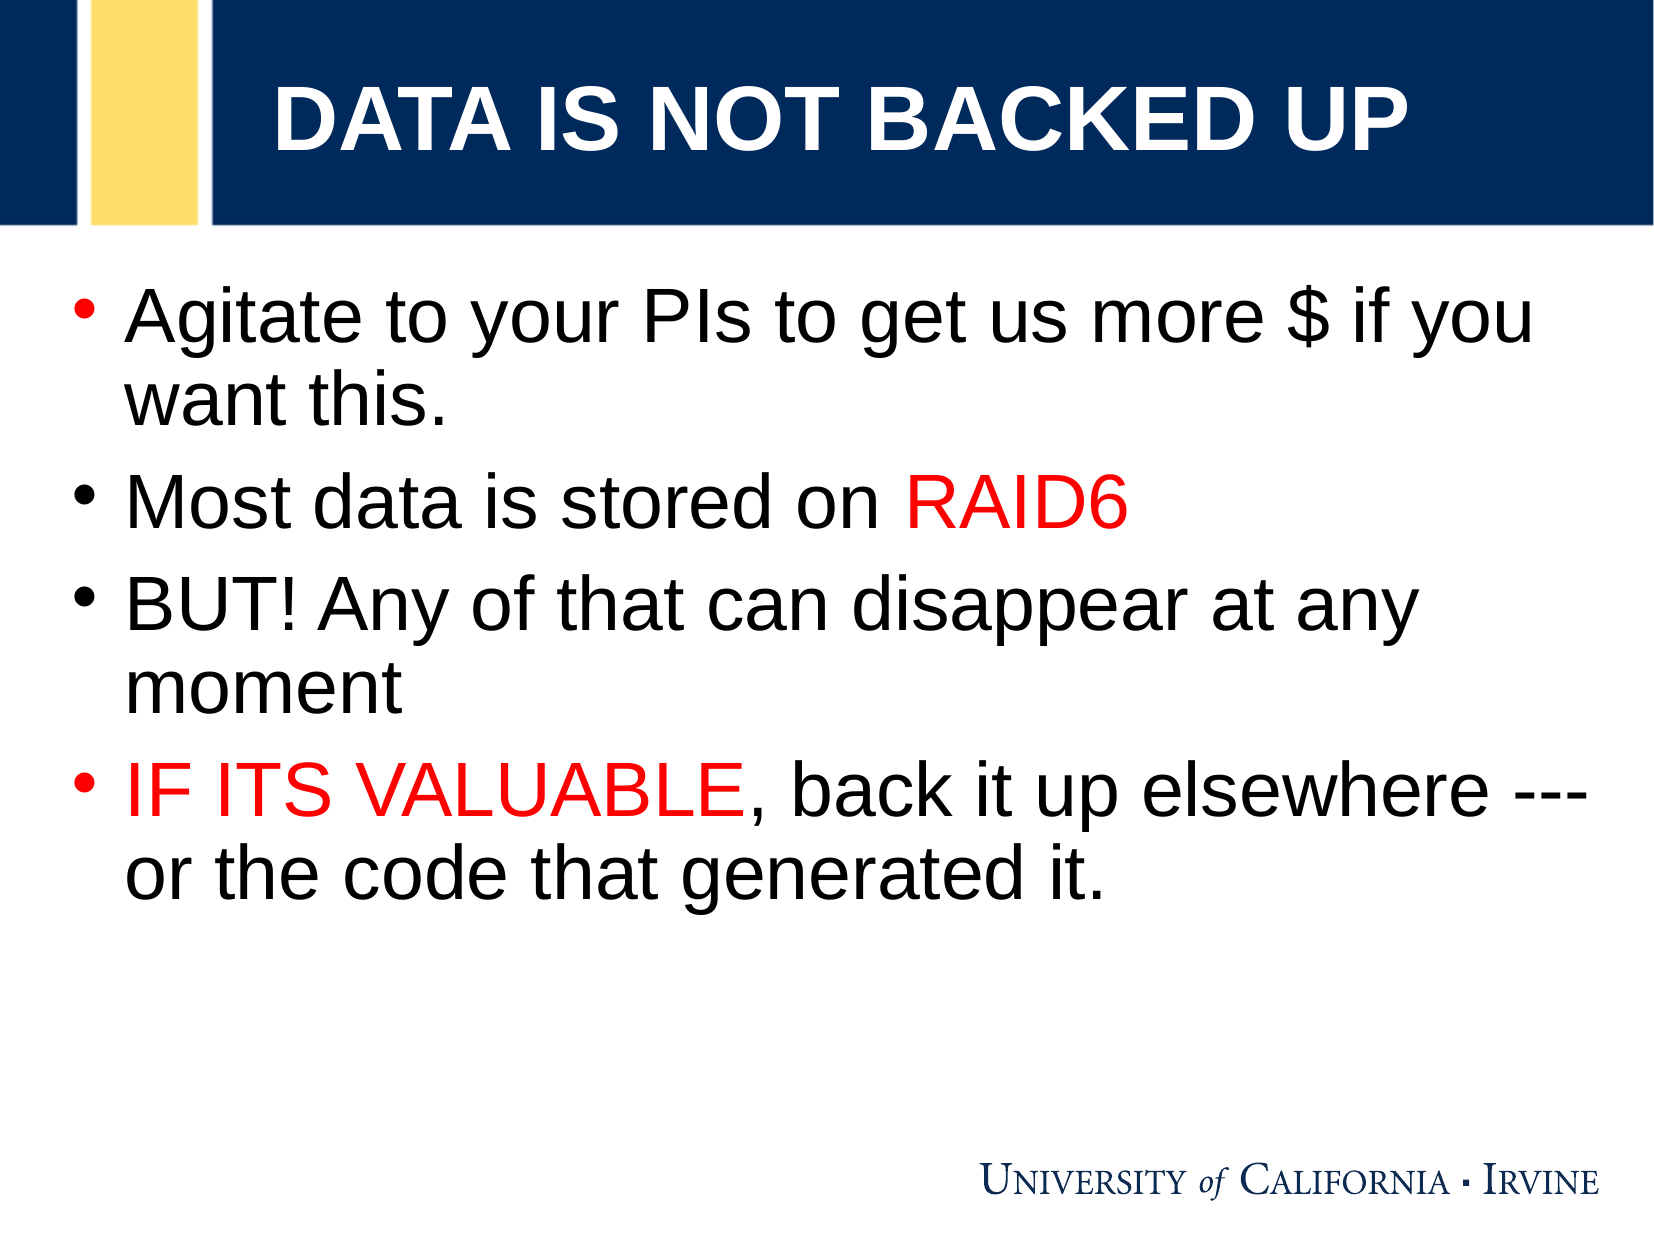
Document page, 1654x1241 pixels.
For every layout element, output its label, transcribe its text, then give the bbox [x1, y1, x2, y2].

subtitle Agitate to your PIs to get us more $ if you want this. Most data is stored on RAID6 BUT! Any of that can disappear at any moment IF ITS VALUABLE, back it up elsewhere --- or the code that generated it. [39, 268, 1615, 1130]
title DATA IS NOT BACKED UP [257, 0, 1654, 228]
picture [0, 0, 1654, 1241]
